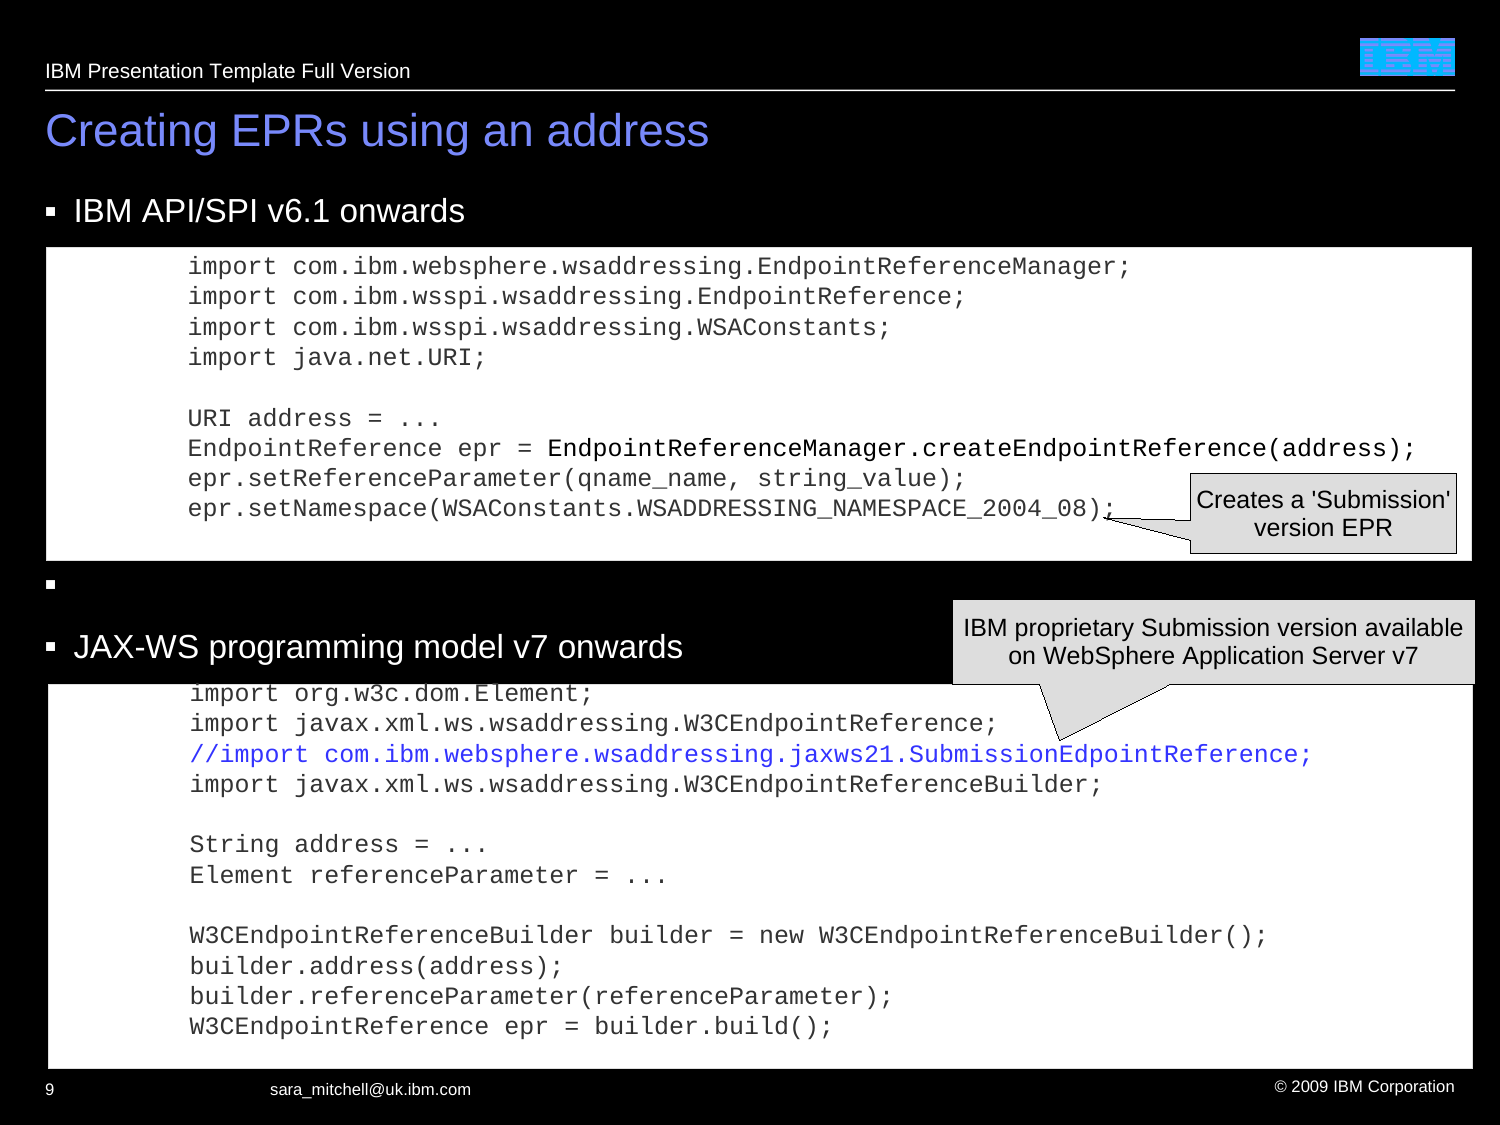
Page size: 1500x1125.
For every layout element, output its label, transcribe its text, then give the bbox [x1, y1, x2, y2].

text_box IBM proprietary Submission version available on WebSphere Application Server v7 [952, 599, 1476, 741]
text_box import com.ibm.websphere.wsaddressing.EndpointReferenceManager; import com.ibm.wsspi.wsaddressing.EndpointReference; import com.ibm.wsspi.wsaddressing.WSAConstants; import java.net.URI; URI address = ... EndpointReference epr = EndpointReferenceManager.createEndpointReference(address); epr.setReferenceParameter(qname_name, string_value); epr.setNamespace(WSAConstants.WSADDRESSING_NAMESPACE_2004_08); [47, 248, 1471, 561]
list IBM API/SPI v6.1 onwards JAX-WS programming model v7 onwards [30, 185, 1456, 1058]
text_box import org.w3c.dom.Element; import javax.xml.ws.wsaddressing.W3CEndpointReference; //import com.ibm.websphere.wsaddressing.jaxws21.SubmissionEdpointReference; import javax.xml.ws.wsaddressing.W3CEndpointReferenceBuilder; String address = ... Element referenceParameter = ... W3CEndpointReferenceBuilder builder = new W3CEndpointReferenceBuilder(); builder.address(address); builder.referenceParameter(referenceParameter); W3CEndpointReference epr = builder.build(); [49, 684, 1473, 1069]
title Creating EPRs using an address [30, 97, 1456, 185]
text_box IBM Presentation Template Full Version [30, 37, 1306, 83]
text_box Creates a 'Submission' version EPR [1103, 473, 1457, 554]
